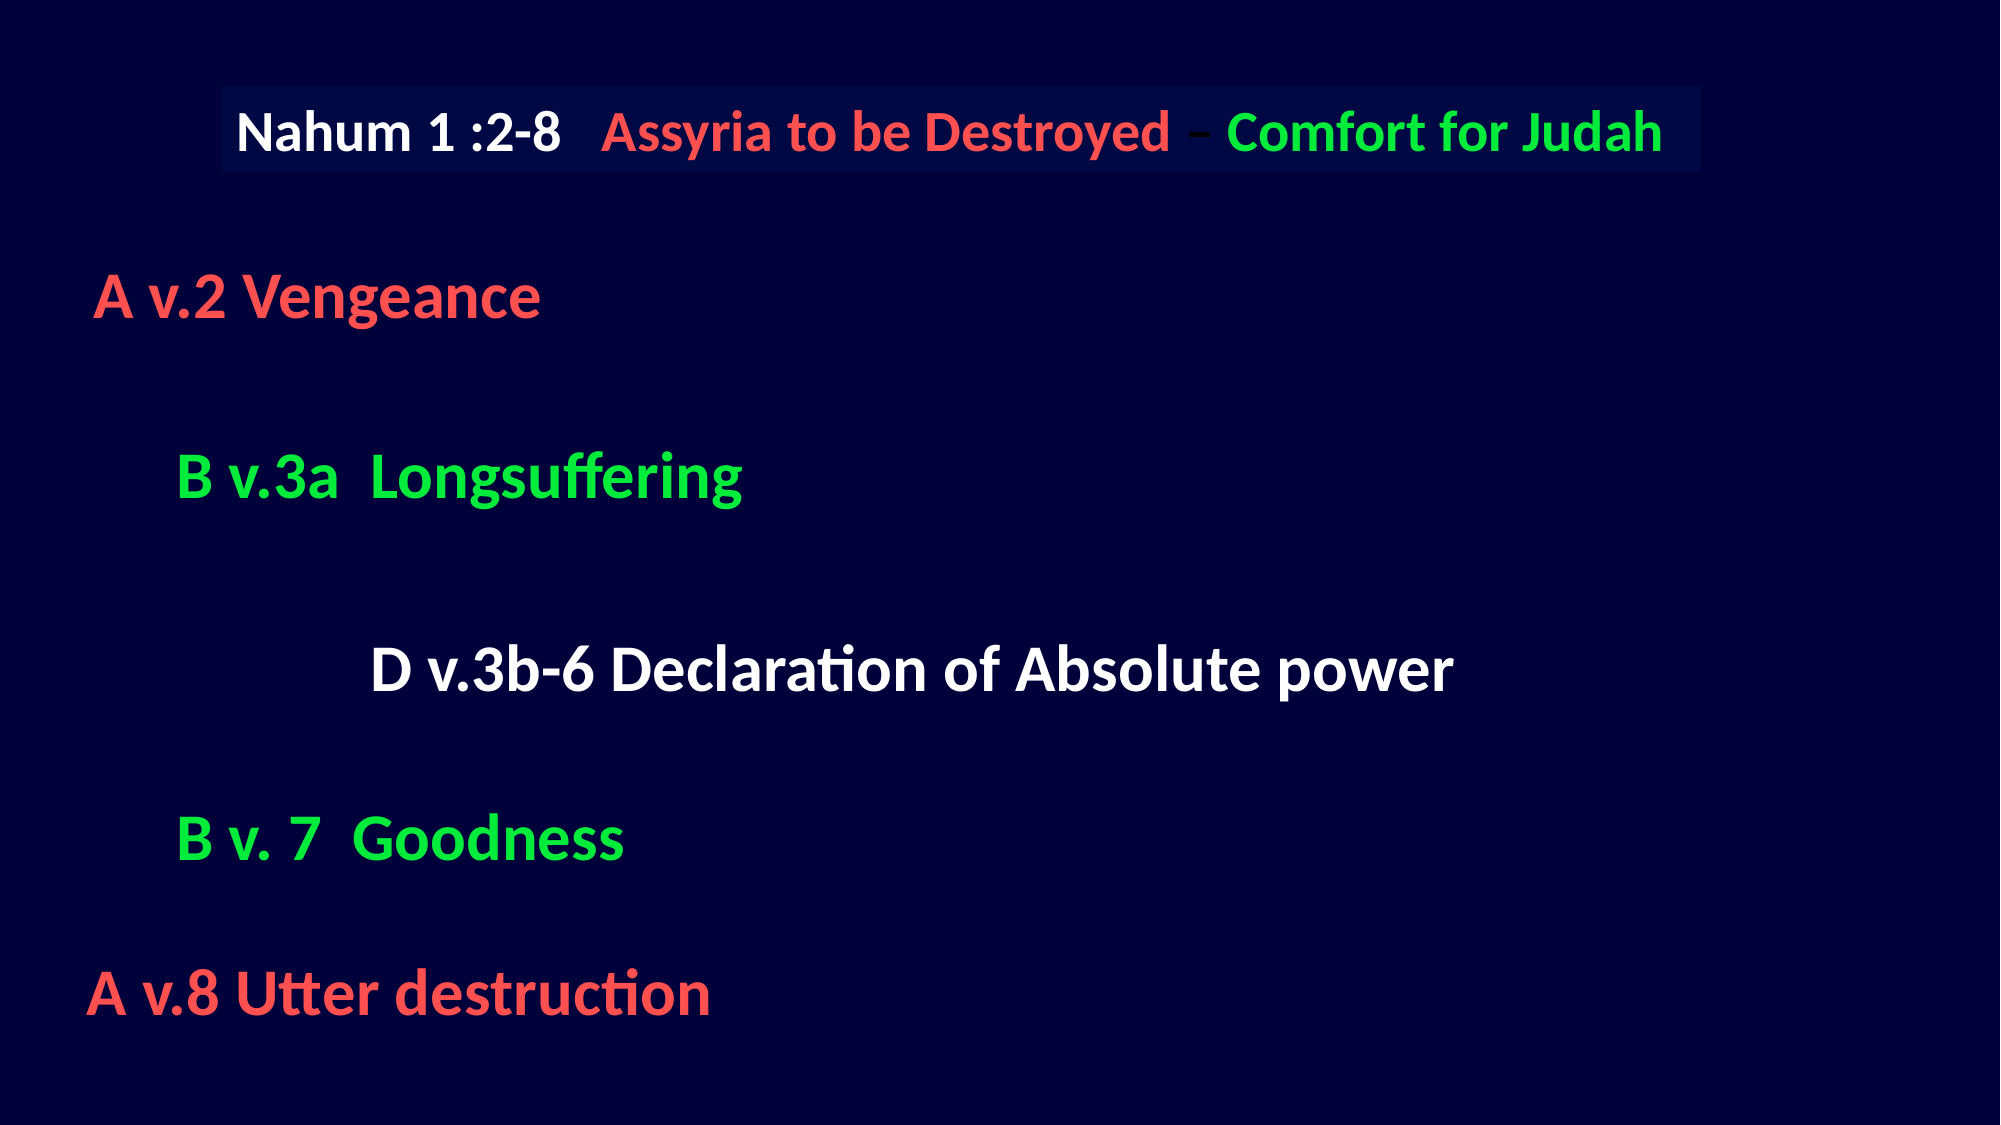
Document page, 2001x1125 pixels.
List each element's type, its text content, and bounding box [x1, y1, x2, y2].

text_box A v.2 Vengeance [78, 244, 616, 341]
text_box A v.8 Utter destruction [56, 941, 1141, 1038]
text_box B v.3a Longsuffering [161, 423, 981, 520]
text_box B v. 7 Goodness [161, 786, 981, 883]
text_box D v.3b-6 Declaration of Absolute power [355, 617, 1535, 714]
text_box Nahum 1 :2-8 Assyria to be Destroyed – Comfort for Judah [221, 85, 1701, 172]
